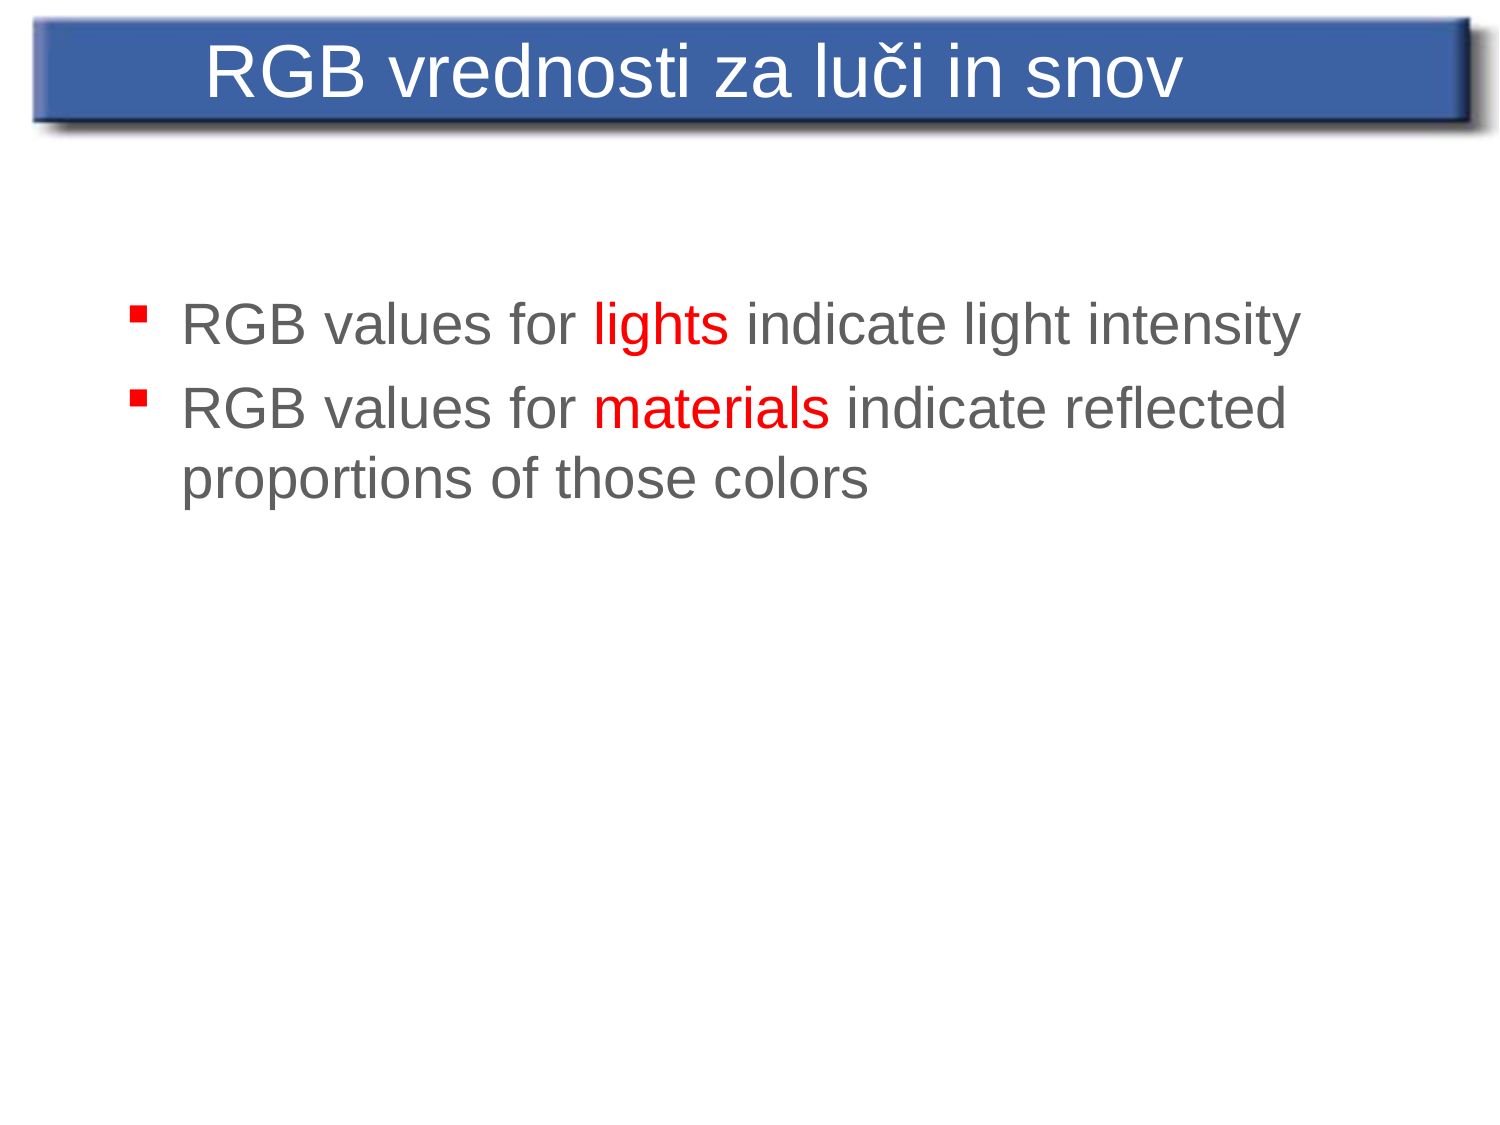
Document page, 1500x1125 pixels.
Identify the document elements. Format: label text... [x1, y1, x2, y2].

picture [31, 14, 1499, 142]
title RGB vrednosti za luči in snov [0, 0, 1390, 120]
list RGB values for lights indicate light intensity RGB values for materials indicate reflected proportions of those colors [110, 278, 1386, 655]
